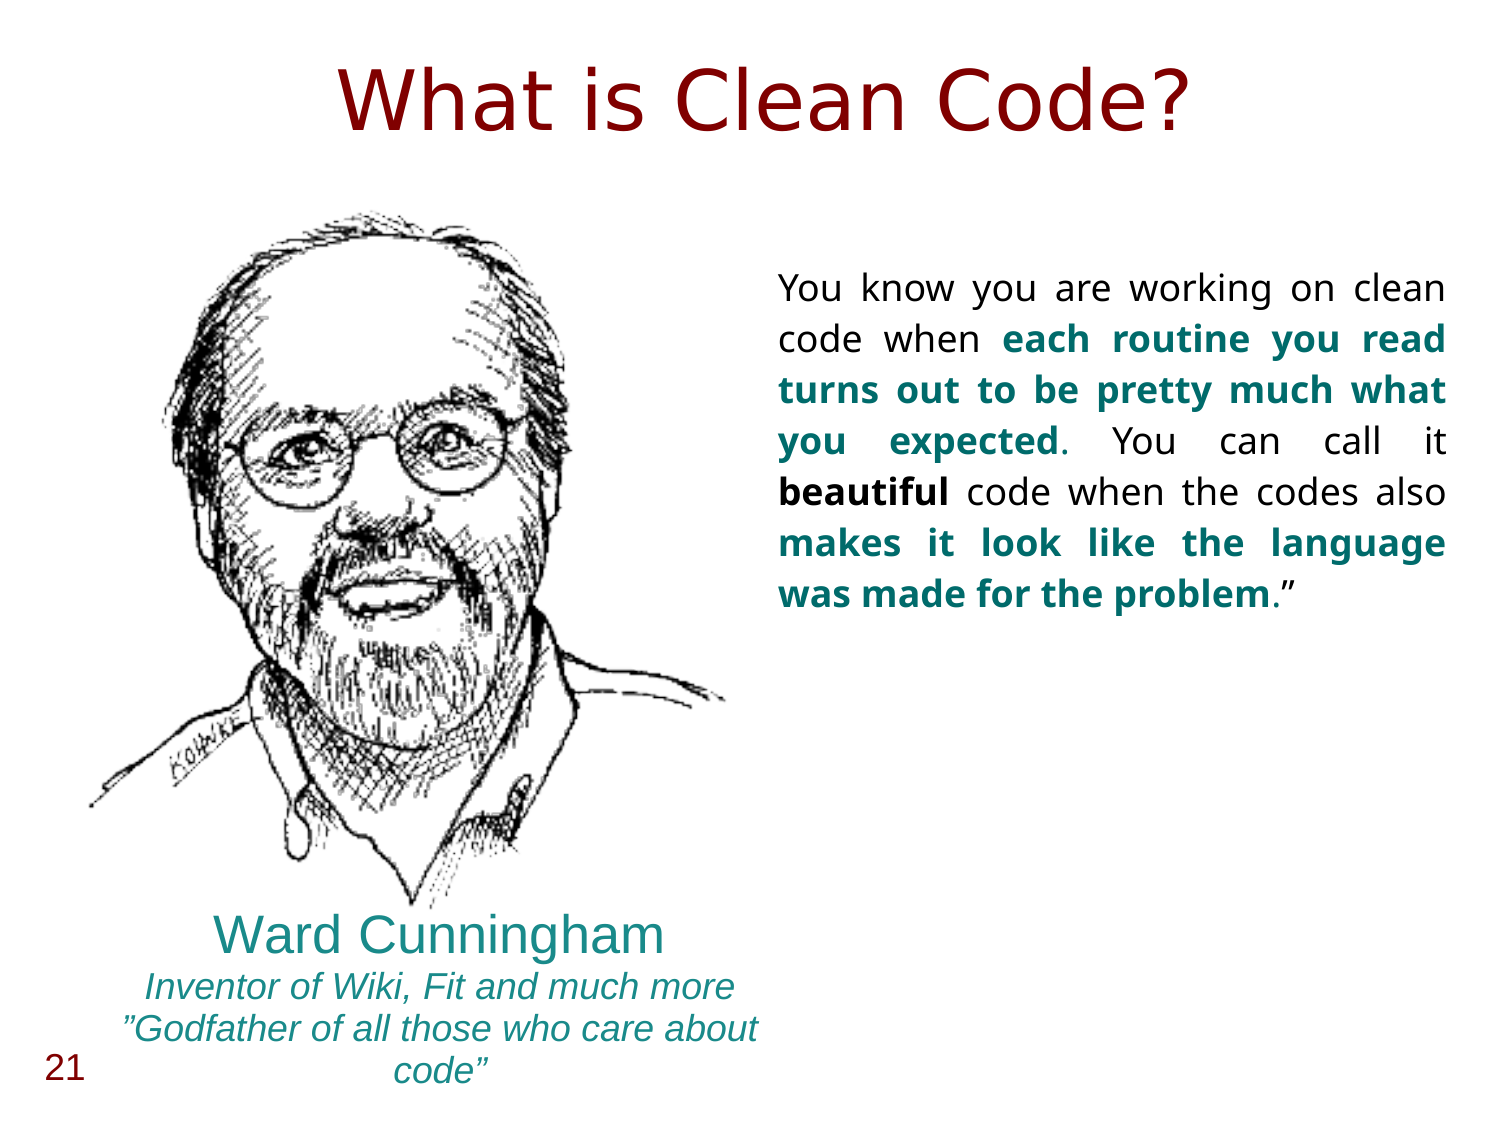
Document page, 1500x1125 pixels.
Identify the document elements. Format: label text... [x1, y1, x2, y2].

list You know you are working on clean code when each routine you read turns out to be pretty much what you expected. You can call it beautiful code when the codes also makes it look like the language was made for the problem.” [777, 261, 1448, 1004]
text_box Ward Cunningham Inventor of Wiki, Fit and much more ”Godfather of all those who care about code” [82, 897, 798, 1099]
title What is Clean Code? [70, 27, 1459, 178]
picture [74, 203, 745, 944]
